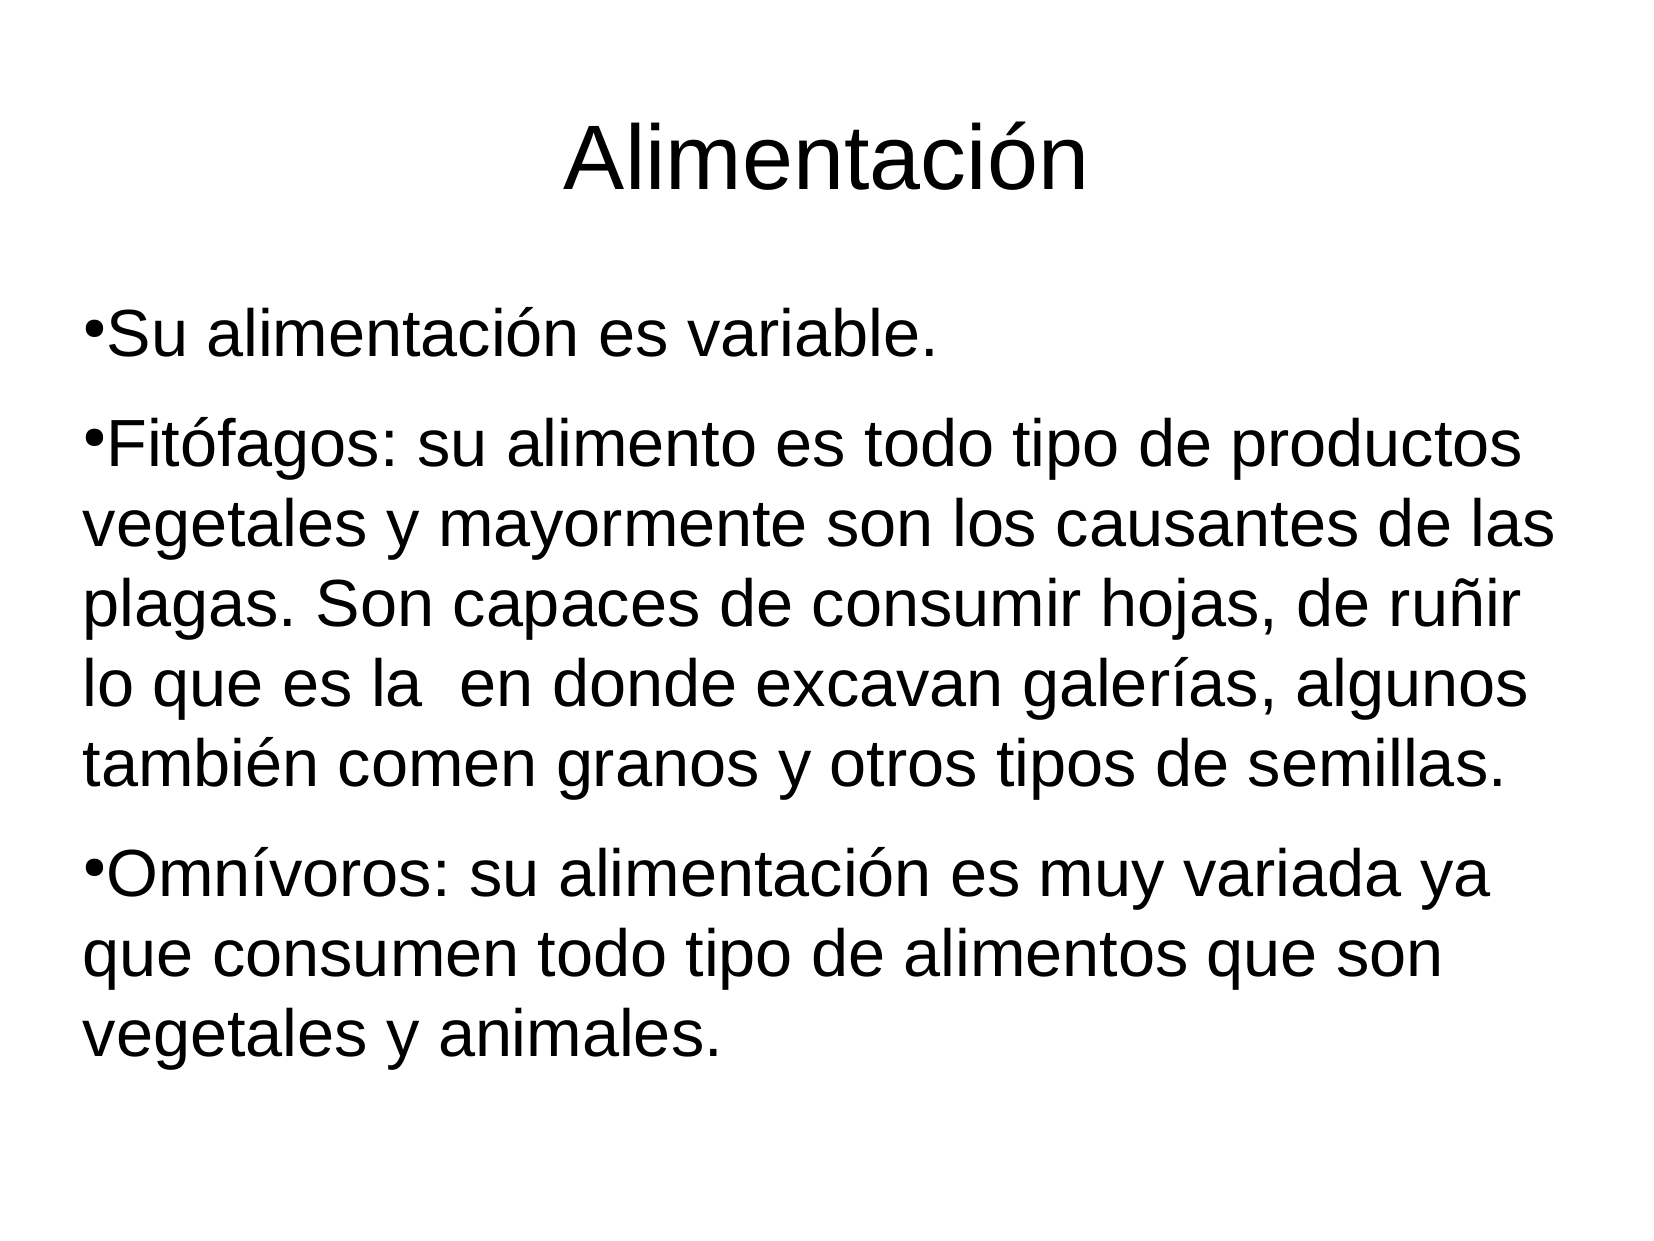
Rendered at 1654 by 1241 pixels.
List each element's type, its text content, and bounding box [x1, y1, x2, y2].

list Su alimentación es variable. Fitófagos: su alimento es todo tipo de productos vegetales y mayormente son los causantes de las plagas. Son capaces de consumir hojas, de ruñir lo que es la en donde excavan galerías, algunos también comen granos y otros tipos de semillas. Omnívoros: su alimentación es muy variada ya que consumen todo tipo de alimentos que son vegetales y animales. [82, 290, 1571, 1175]
title Alimentación [82, 56, 1571, 250]
